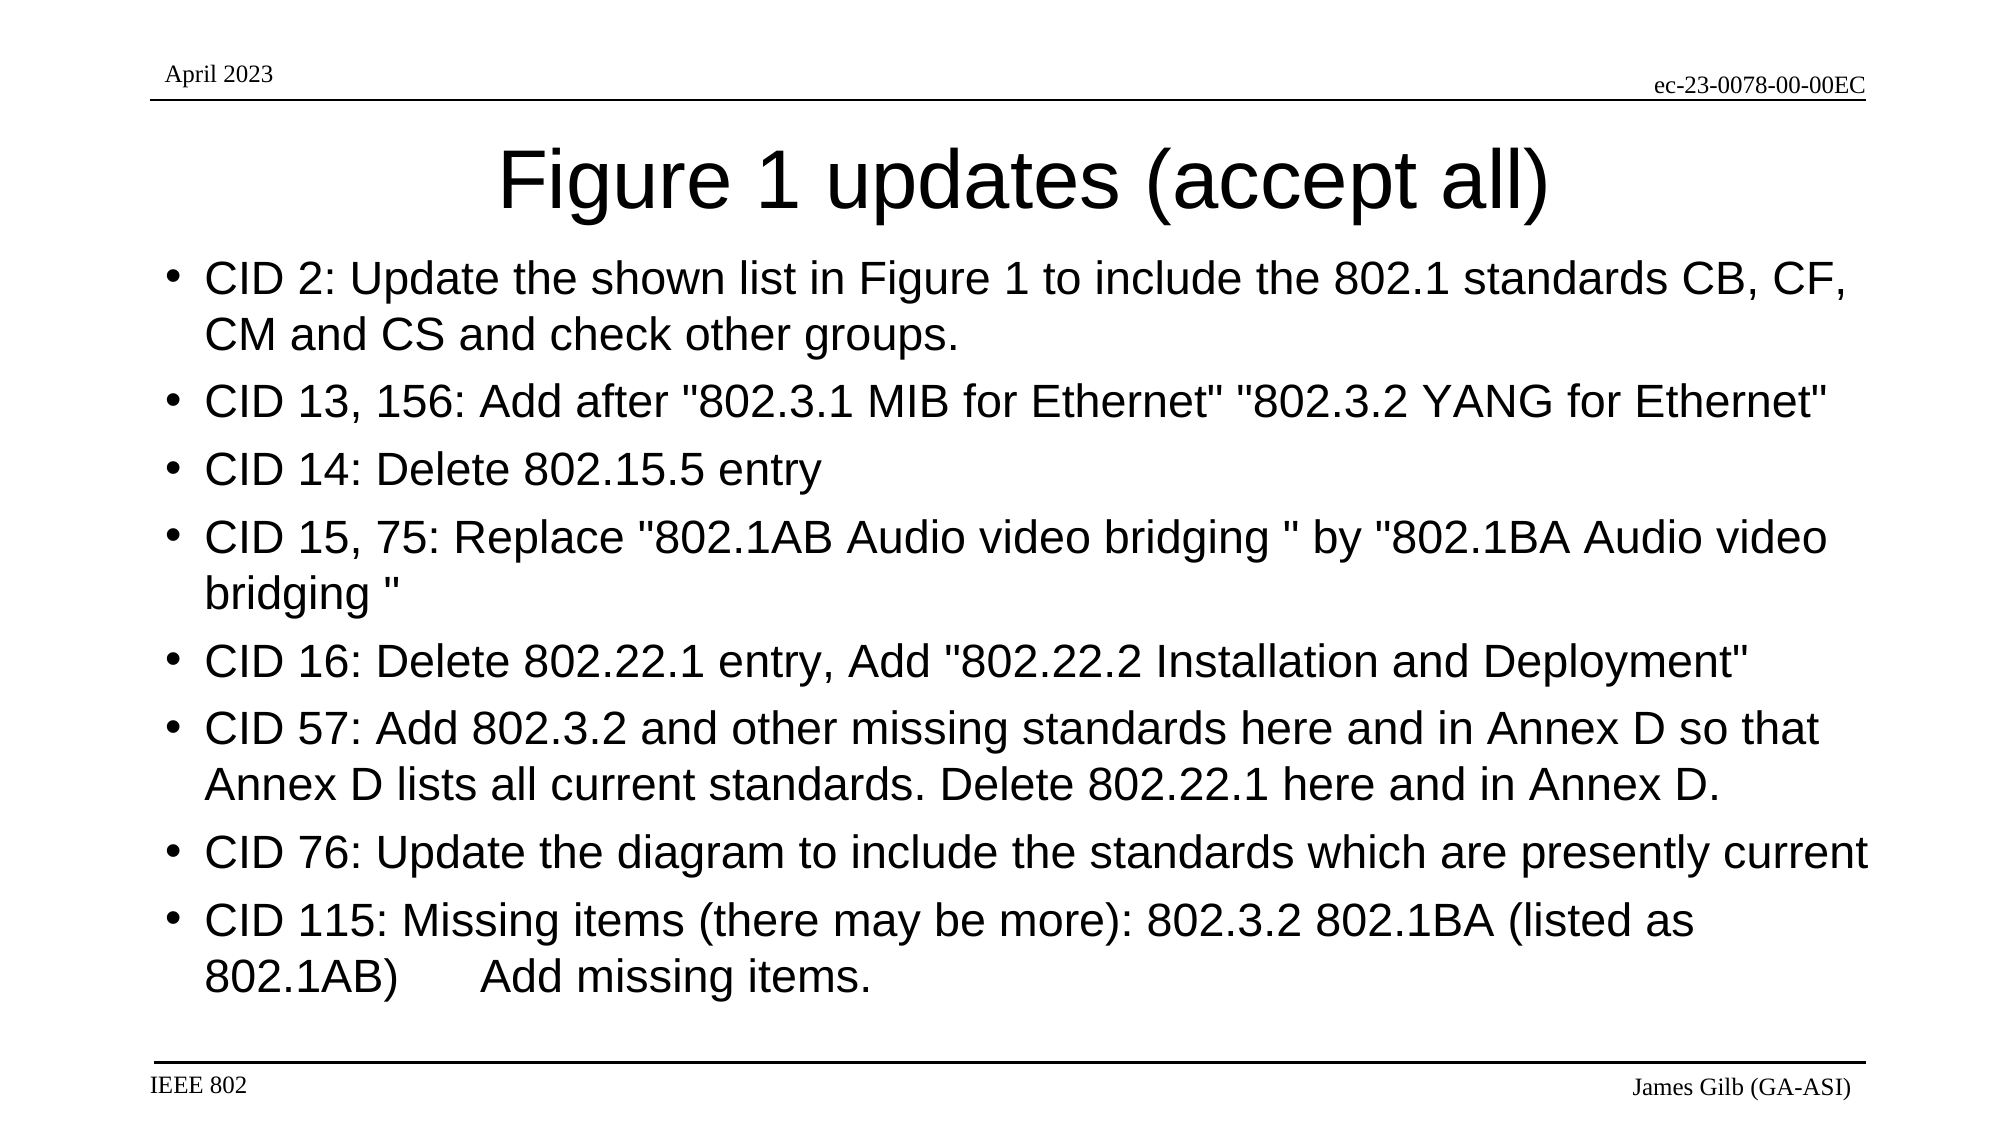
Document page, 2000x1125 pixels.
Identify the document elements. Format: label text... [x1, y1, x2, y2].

list CID 2: Update the shown list in Figure 1 to include the 802.1 standards CB, CF, CM and CS and check other groups. CID 13, 156: Add after "802.3.1 MIB for Ethernet" "802.3.2 YANG for Ethernet" CID 14: Delete 802.15.5 entry CID 15, 75: Replace "802.1AB Audio video bridging " by "802.1BA Audio video bridging " CID 16: Delete 802.22.1 entry, Add "802.22.2 Installation and Deployment" CID 57: Add 802.3.2 and other missing standards here and in Annex D so that Annex D lists all current standards. Delete 802.22.1 here and in Annex D. CID 76: Update the diagram to include the standards which are presently current CID 115: Missing items (there may be more): 802.3.2 802.1BA (listed as 802.1AB) Add missing items. [149, 239, 1900, 1051]
title Figure 1 updates (accept all) [149, 112, 1900, 238]
